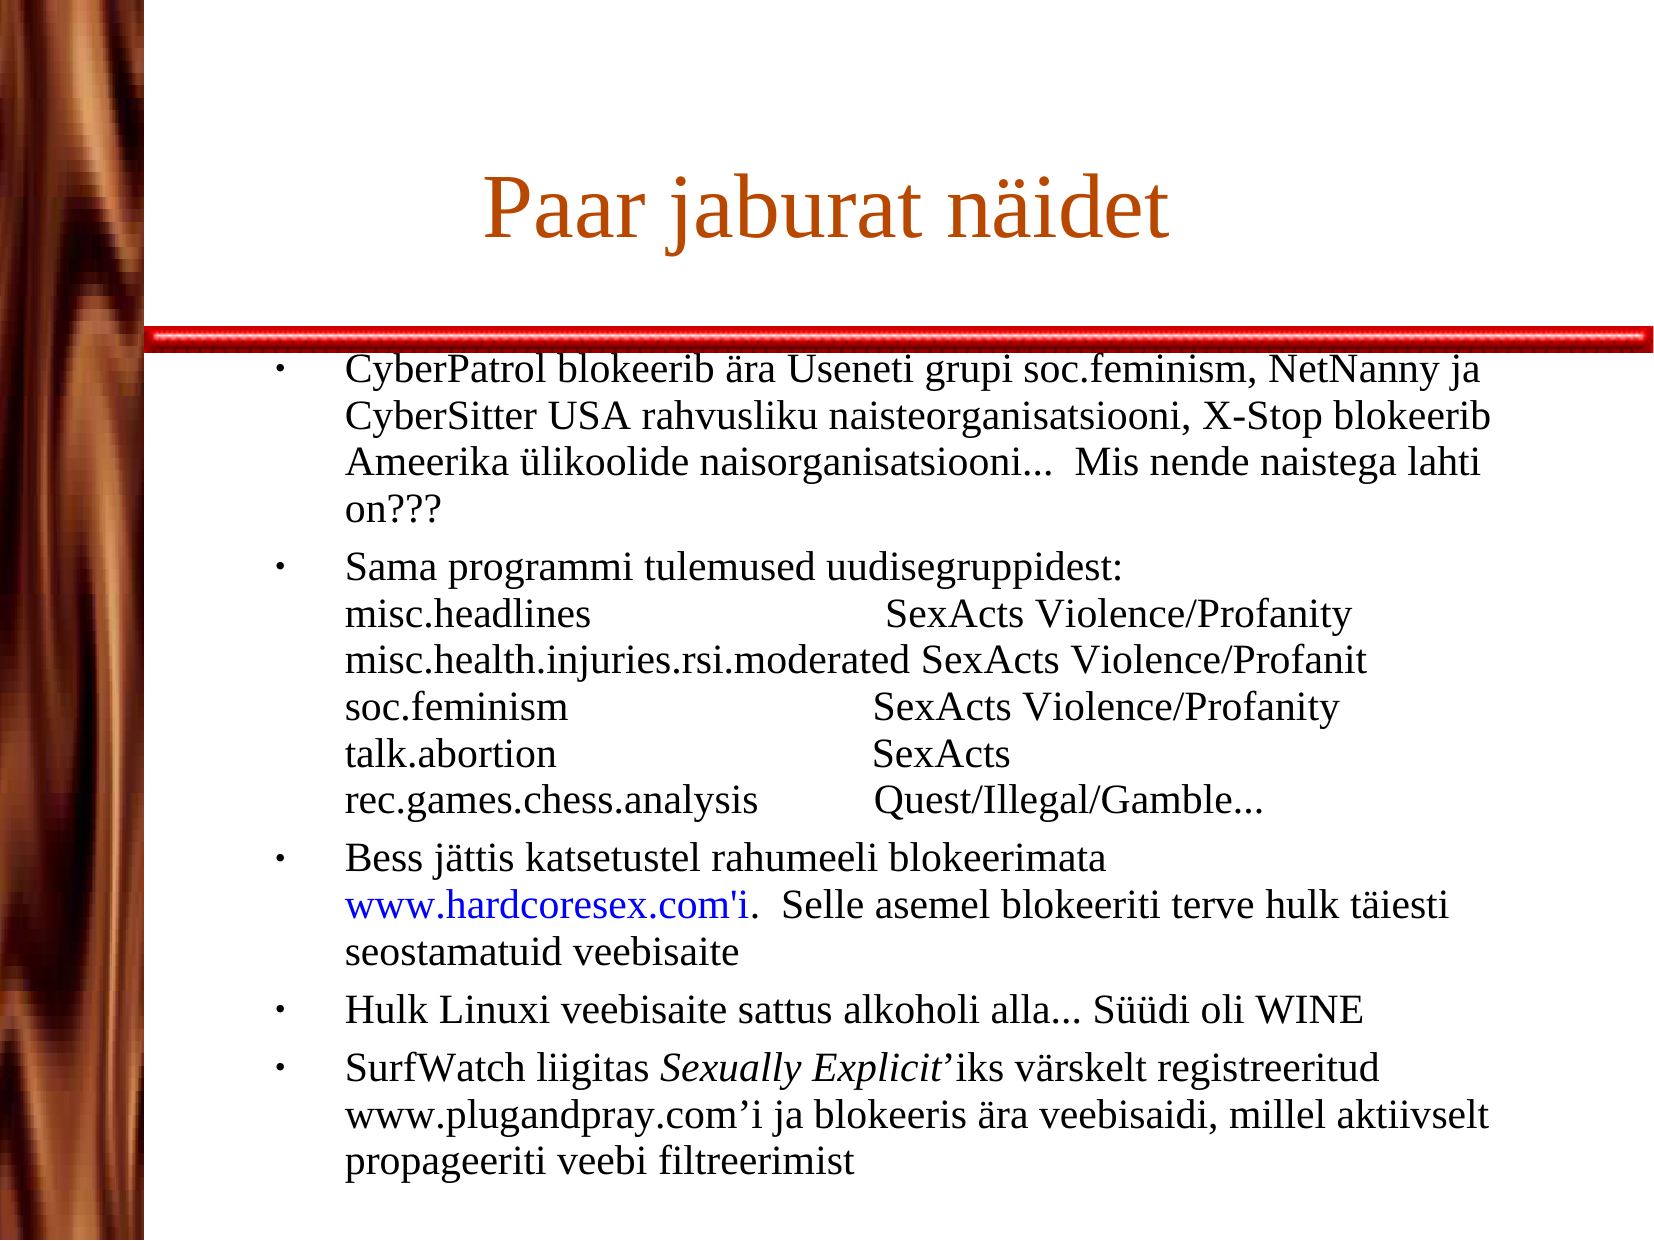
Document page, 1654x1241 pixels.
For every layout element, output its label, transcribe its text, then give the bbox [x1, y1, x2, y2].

title Paar jaburat näidet [121, 102, 1534, 310]
list CyberPatrol blokeerib ära Useneti grupi soc.feminism, NetNanny ja CyberSitter USA rahvusliku naisteorganisatsiooni, X-Stop blokeerib Ameerika ülikoolide naisorganisatsiooni... Mis nende naistega lahti on??? Sama programmi tulemused uudisegruppidest: misc.headlines SexActs Violence/Profanity misc.health.injuries.rsi.moderated SexActs Violence/Profanit soc.feminism SexActs Violence/Profanity talk.abortion SexActs rec.games.chess.analysis Quest/Illegal/Gamble... Bess jättis katsetustel rahumeeli blokeerimata www.hardcoresex.com'i. Selle asemel blokeeriti terve hulk täiesti seostamatuid veebisaite Hulk Linuxi veebisaite sattus alkoholi alla... Süüdi oli WINE SurfWatch liigitas Sexually Explicit’iks värskelt registreeritud www.plugandpray.com’i ja blokeeris ära veebisaidi, millel aktiivselt propageeriti veebi filtreerimist [121, 344, 1534, 1142]
picture [0, 0, 1654, 1240]
